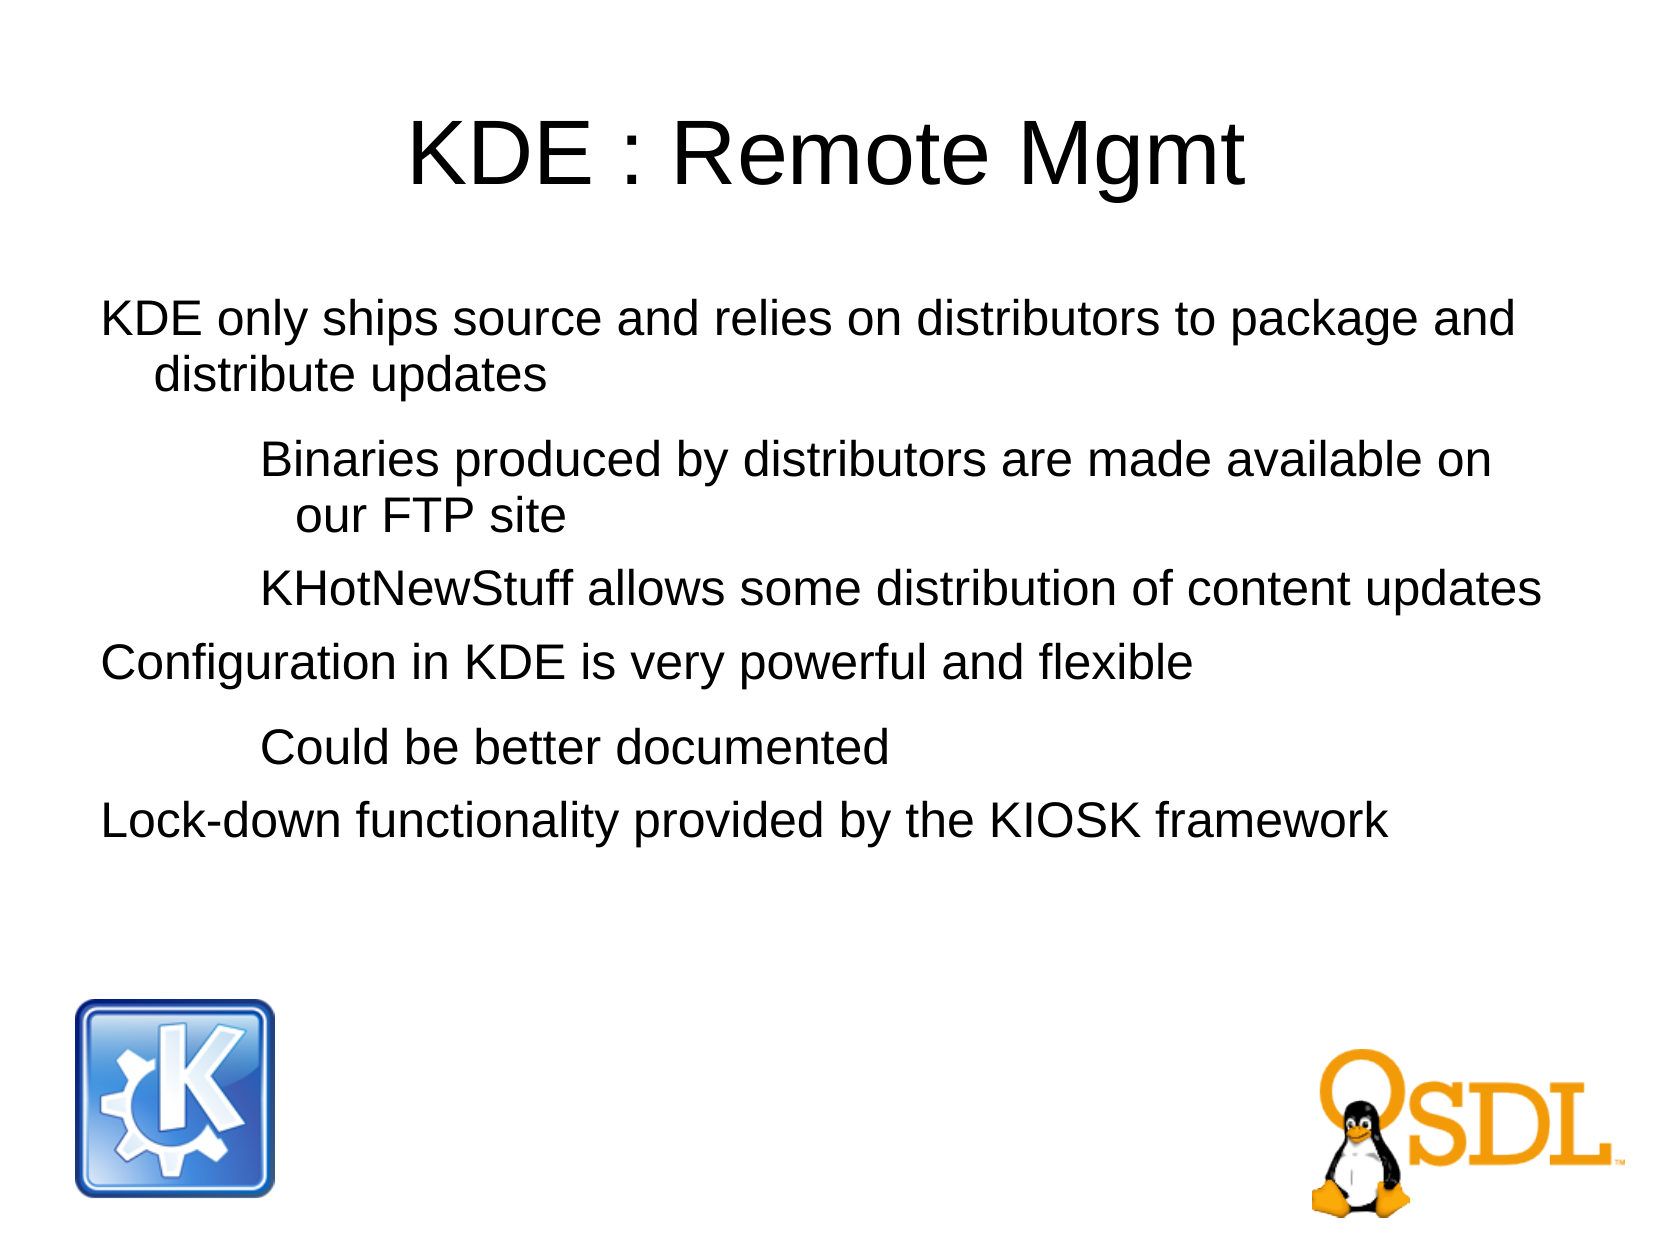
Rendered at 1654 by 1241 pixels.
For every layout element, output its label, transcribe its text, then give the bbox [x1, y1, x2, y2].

picture [75, 999, 275, 1200]
picture [1312, 1049, 1625, 1218]
list KDE only ships source and relies on distributors to package and distribute updates Binaries produced by distributors are made available on our FTP site KHotNewStuff allows some distribution of content updates Configuration in KDE is very powerful and flexible Could be better documented Lock-down functionality provided by the KIOSK framework [82, 290, 1571, 1109]
title KDE : Remote Mgmt [82, 49, 1571, 257]
